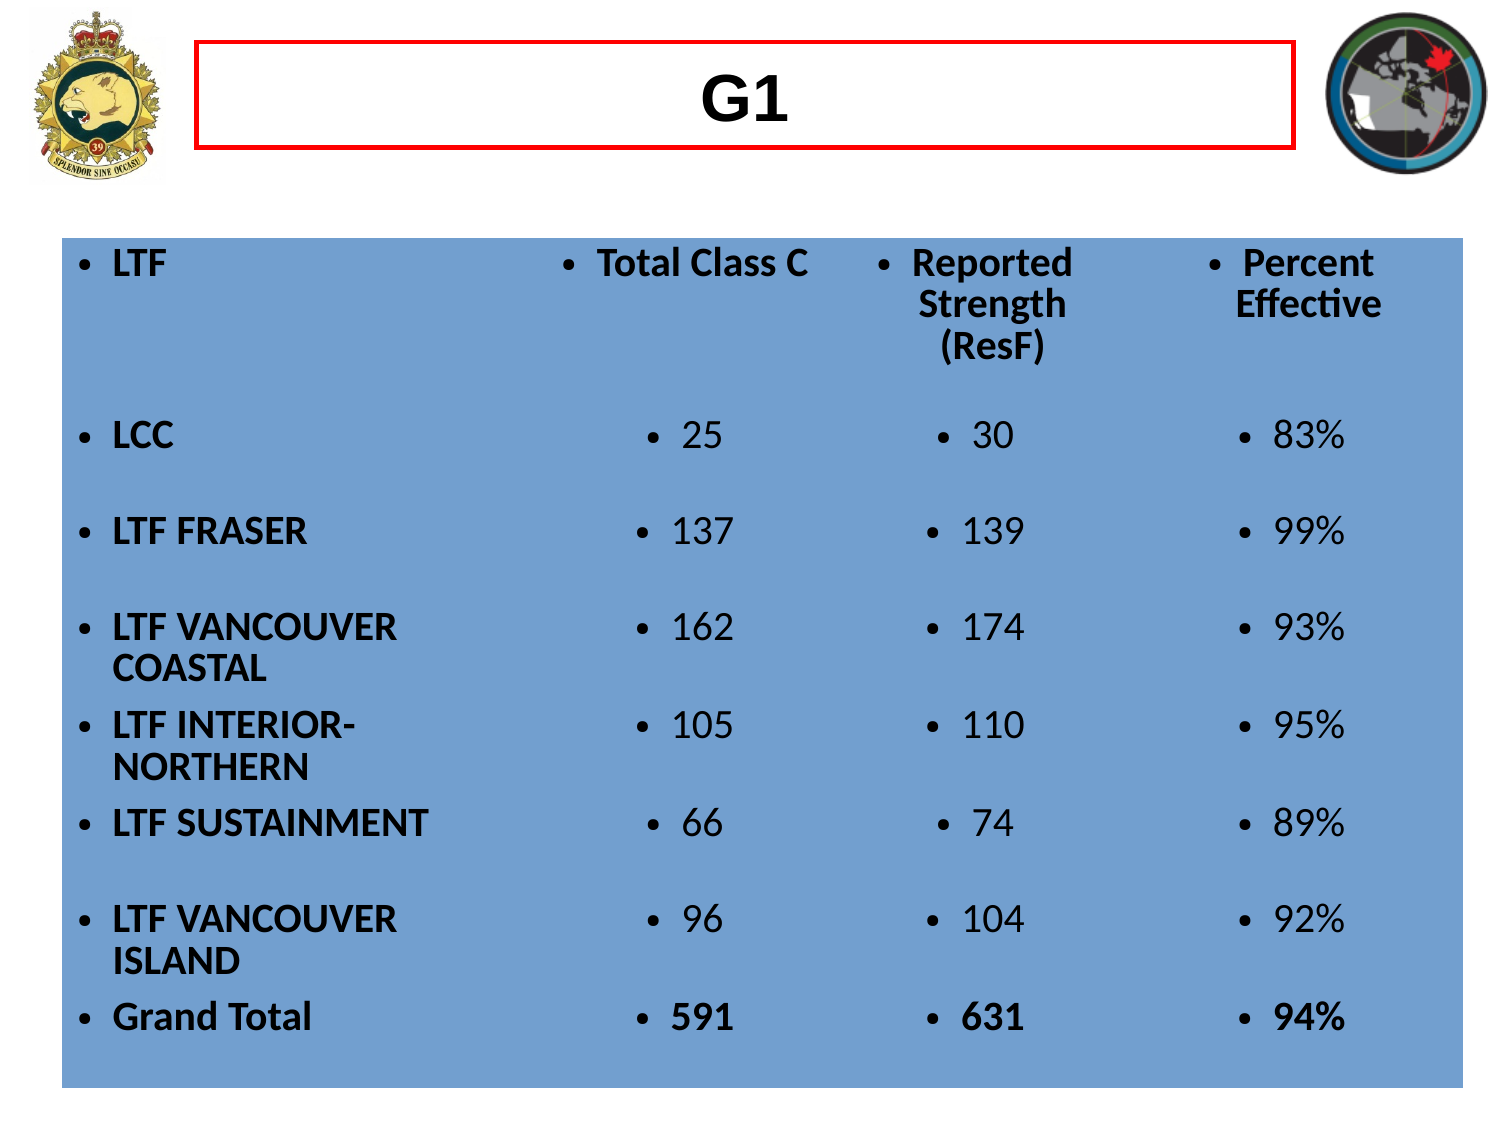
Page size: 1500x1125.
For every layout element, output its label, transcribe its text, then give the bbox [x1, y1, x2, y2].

table_cell LCC [62, 410, 540, 506]
table_cell LTF SUSTAINMENT [62, 798, 540, 894]
table_cell 94% [1120, 992, 1463, 1088]
table_cell 99% [1120, 506, 1463, 602]
table_cell 74 [830, 798, 1120, 894]
table_cell 110 [830, 700, 1120, 798]
title G1 [196, 42, 1294, 148]
table_cell 174 [830, 602, 1120, 700]
table_cell 93% [1120, 602, 1463, 700]
table_cell 105 [540, 700, 830, 798]
table_cell 83% [1120, 410, 1463, 506]
table_cell Grand Total [62, 992, 540, 1088]
table_cell 162 [540, 602, 830, 700]
table_cell 95% [1120, 700, 1463, 798]
table_cell 139 [830, 506, 1120, 602]
table_cell 137 [540, 506, 830, 602]
table_cell 631 [830, 992, 1120, 1088]
table_cell LTF VANCOUVER ISLAND [62, 894, 540, 992]
table_cell LTF INTERIOR-NORTHERN [62, 700, 540, 798]
table_cell 92% [1120, 894, 1463, 992]
table_cell 89% [1120, 798, 1463, 894]
table_cell 66 [540, 798, 830, 894]
table_header Total Class C [540, 238, 830, 410]
table_header LTF [62, 238, 540, 410]
table_cell 96 [540, 894, 830, 992]
table_header Reported Strength (ResF) [830, 238, 1120, 410]
table_cell LTF VANCOUVER COASTAL [62, 602, 540, 700]
table_header Percent Effective [1120, 238, 1463, 410]
table_cell LTF FRASER [62, 506, 540, 602]
table_cell 30 [830, 410, 1120, 506]
table_cell 25 [540, 410, 830, 506]
table_cell 104 [830, 894, 1120, 992]
table_cell 591 [540, 992, 830, 1088]
